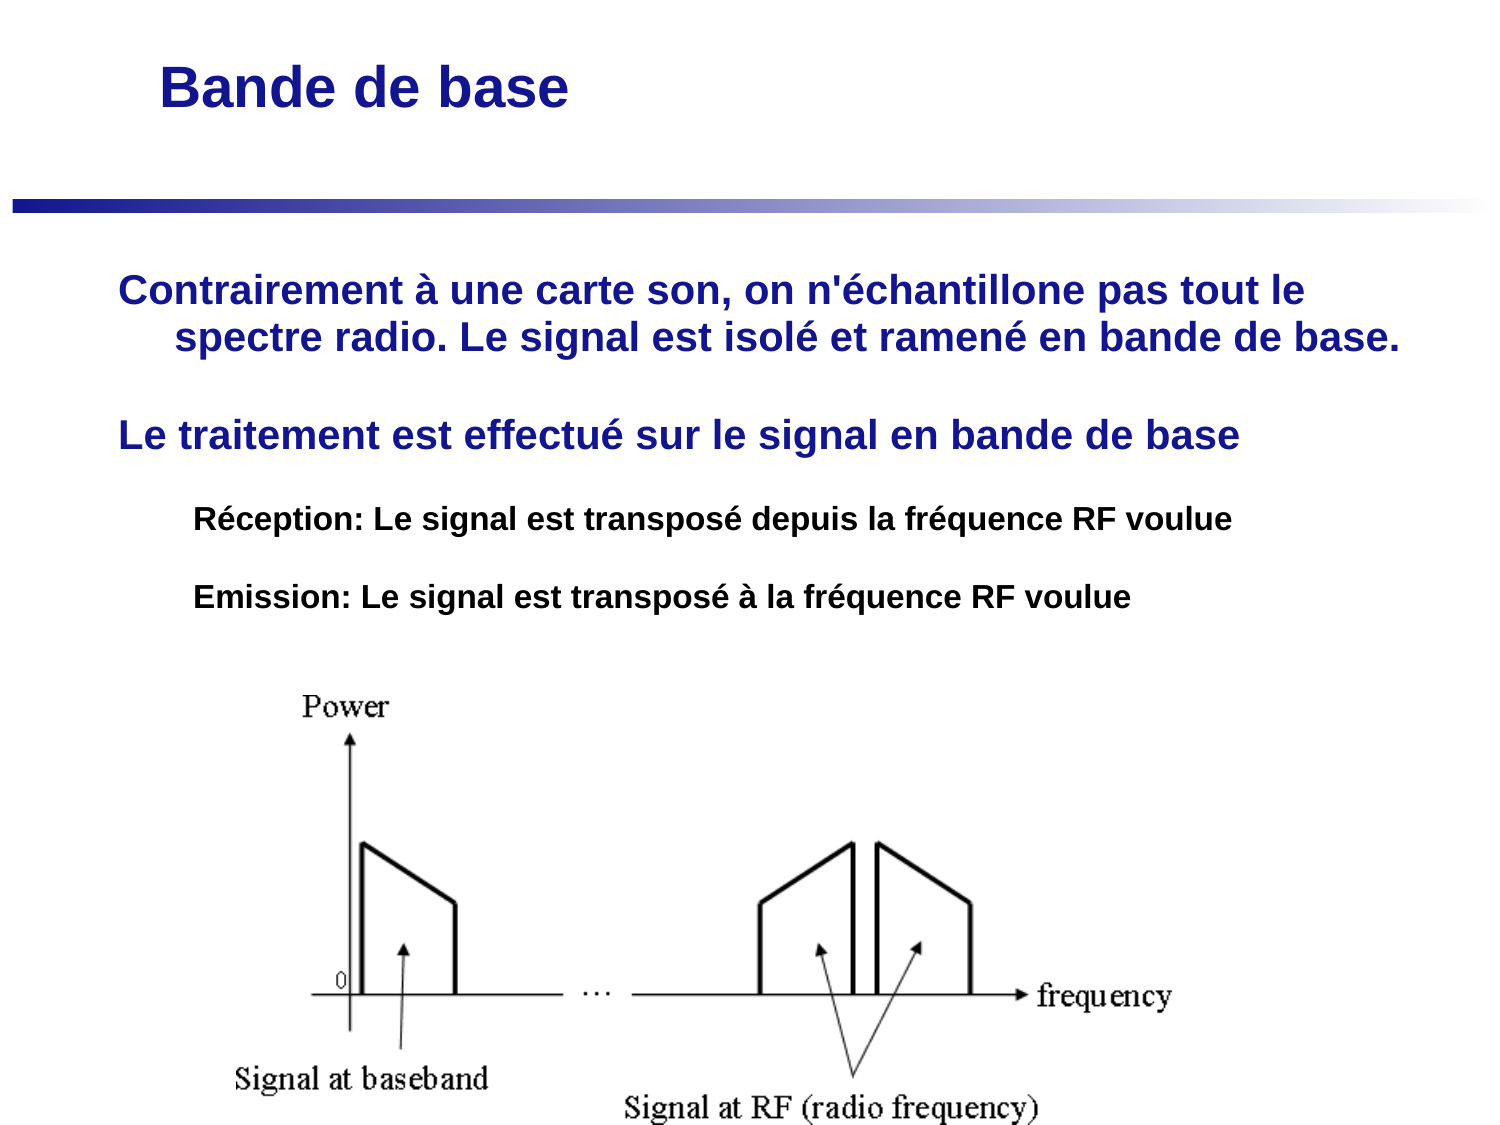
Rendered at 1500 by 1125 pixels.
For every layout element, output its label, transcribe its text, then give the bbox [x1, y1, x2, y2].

picture [236, 695, 1172, 1125]
title Bande de base [159, 0, 1385, 175]
list Contrairement à une carte son, on n'échantillone pas tout le spectre radio. Le signal est isolé et ramené en bande de base. Le traitement est effectué sur le signal en bande de base Réception: Le signal est transposé depuis la fréquence RF voulue Emission: Le signal est transposé à la fréquence RF voulue [118, 267, 1447, 879]
